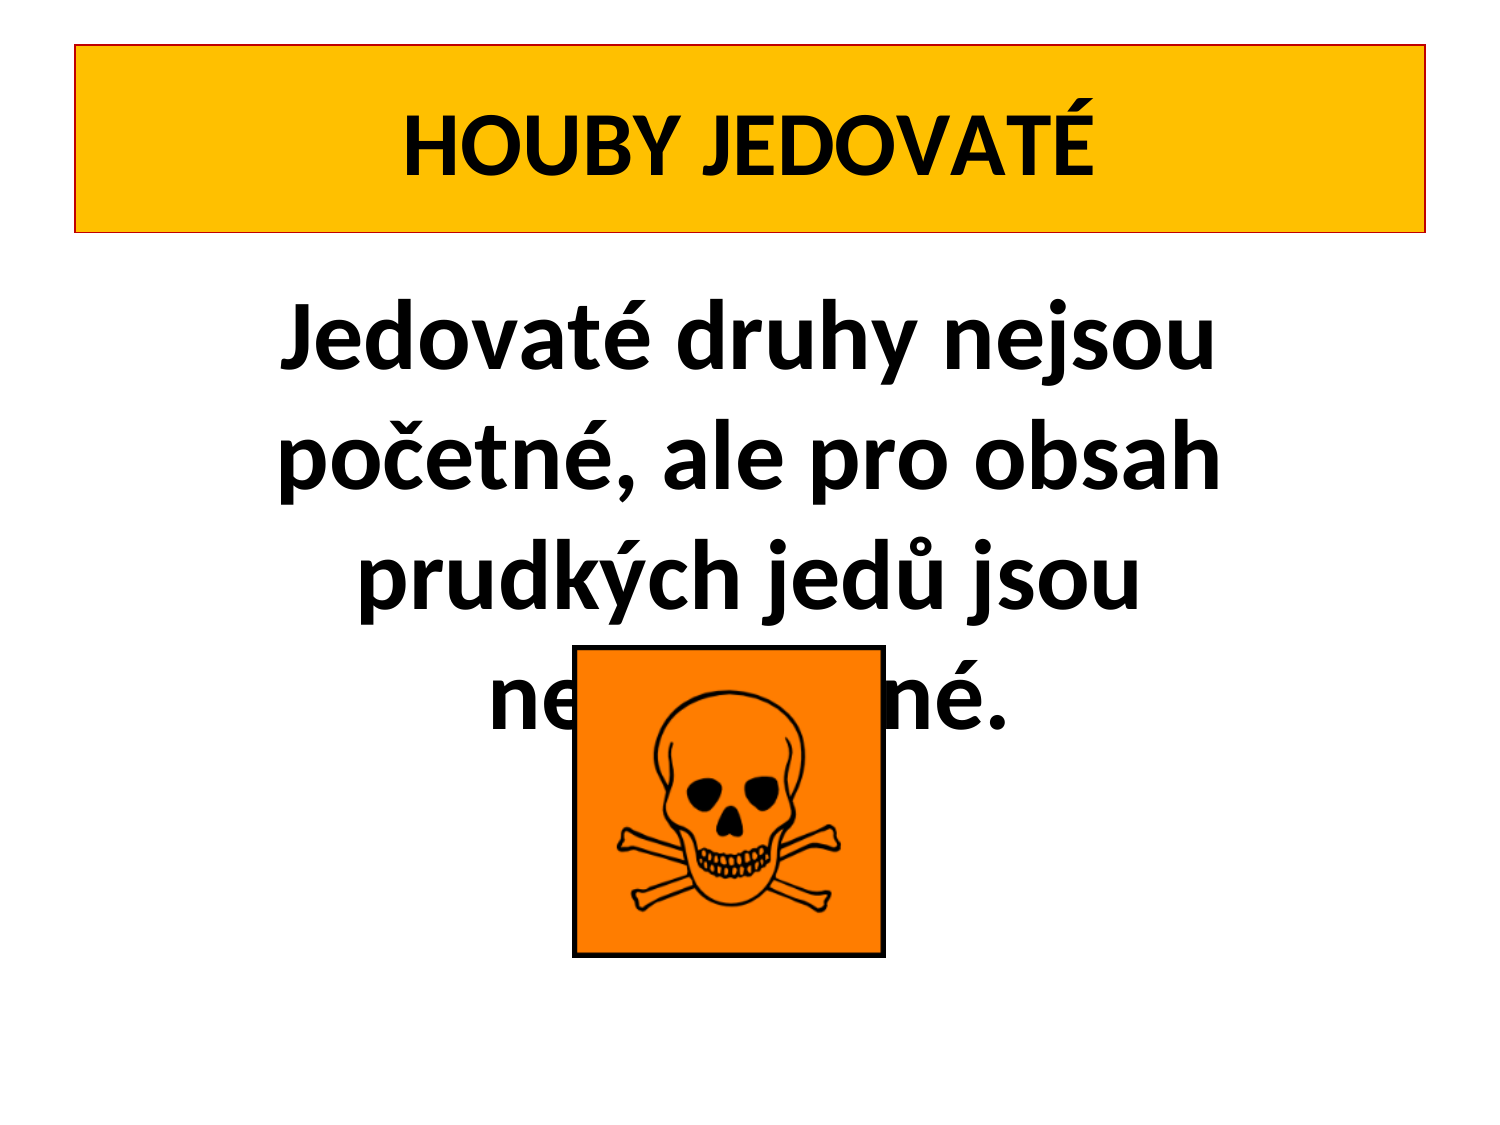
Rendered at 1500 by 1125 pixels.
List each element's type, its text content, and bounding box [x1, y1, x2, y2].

title HOUBY JEDOVATÉ [75, 45, 1426, 233]
list Jedovaté druhy nejsou početné, ale pro obsah prudkých jedů jsou nebezpečné. [75, 262, 1426, 1005]
picture [572, 645, 886, 959]
